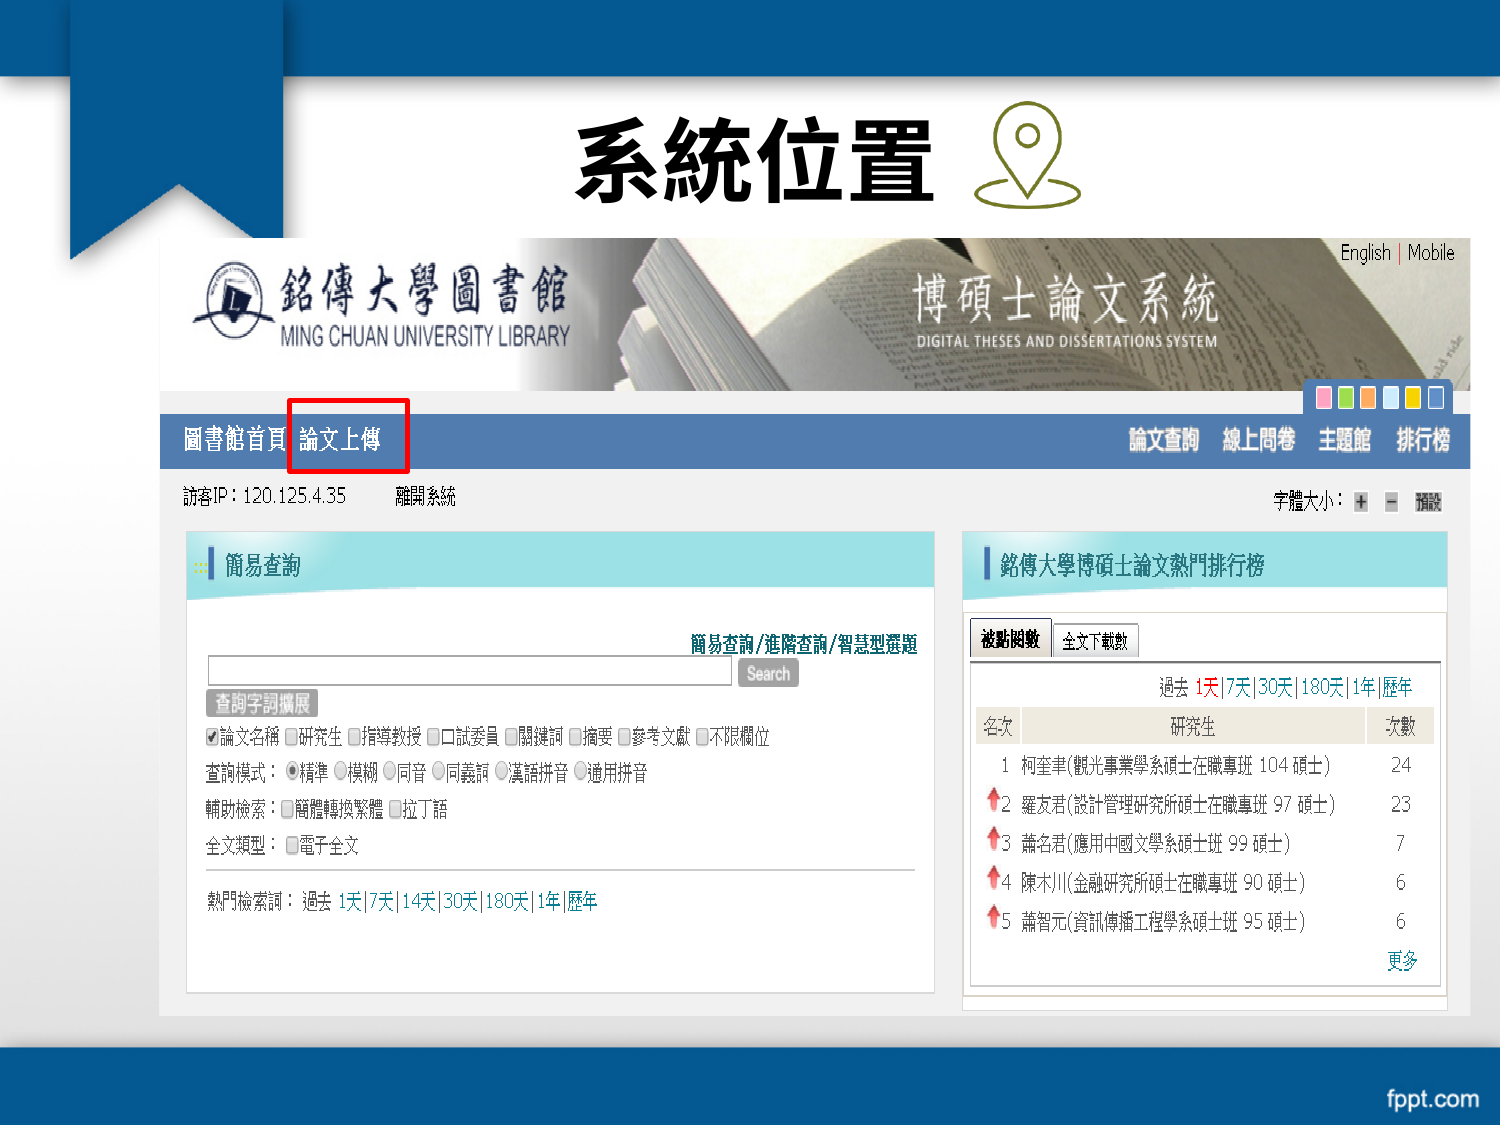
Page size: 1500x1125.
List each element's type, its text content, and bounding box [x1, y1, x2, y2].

picture [974, 101, 1081, 209]
picture [159, 238, 1471, 1016]
title 系統位置 [79, 78, 1430, 240]
